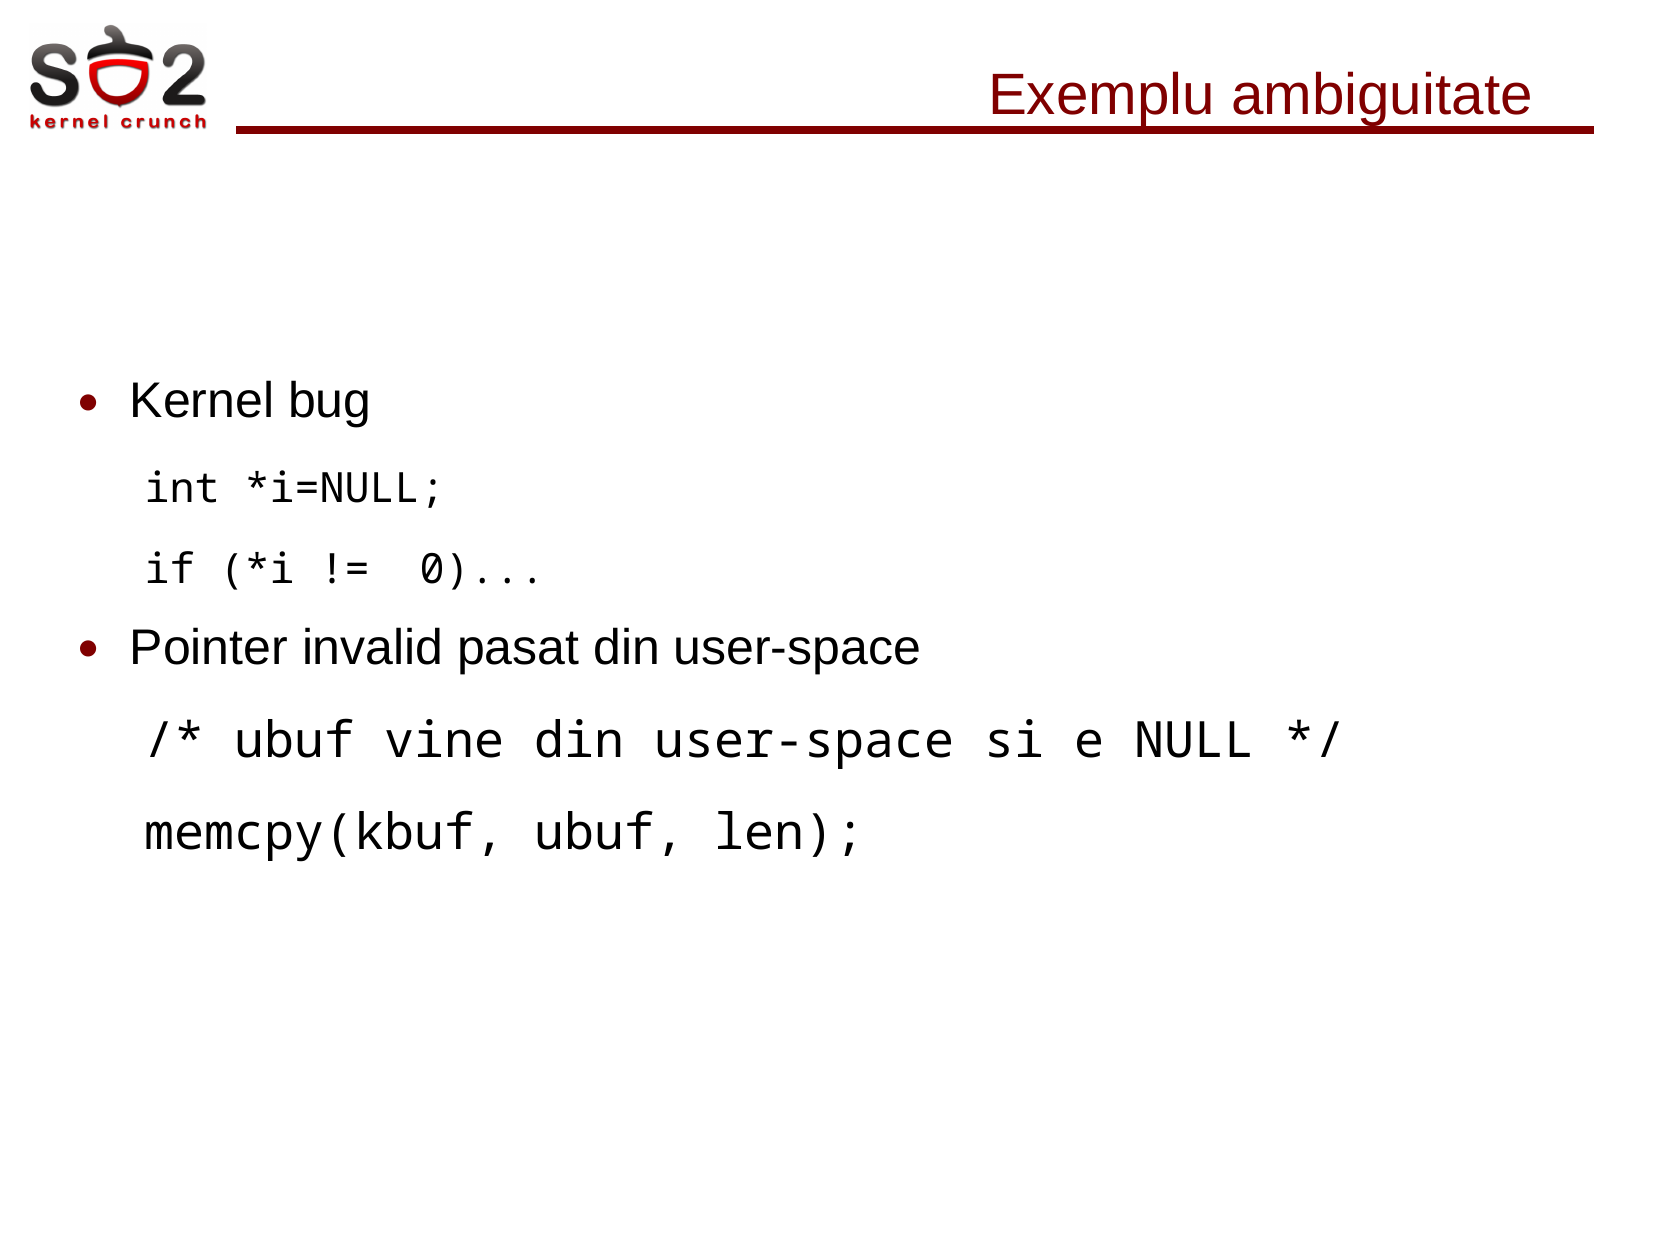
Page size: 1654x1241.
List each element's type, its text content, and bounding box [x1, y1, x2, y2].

picture [29, 23, 121, 130]
list Kernel bug int *i=NULL; if (*i != 0)... Pointer invalid pasat din user-space /* ubuf vine din user-space si e NULL */ memcpy(kbuf, ubuf, len); [59, 177, 1595, 1152]
title Exemplu ambiguitate [121, 11, 1534, 177]
